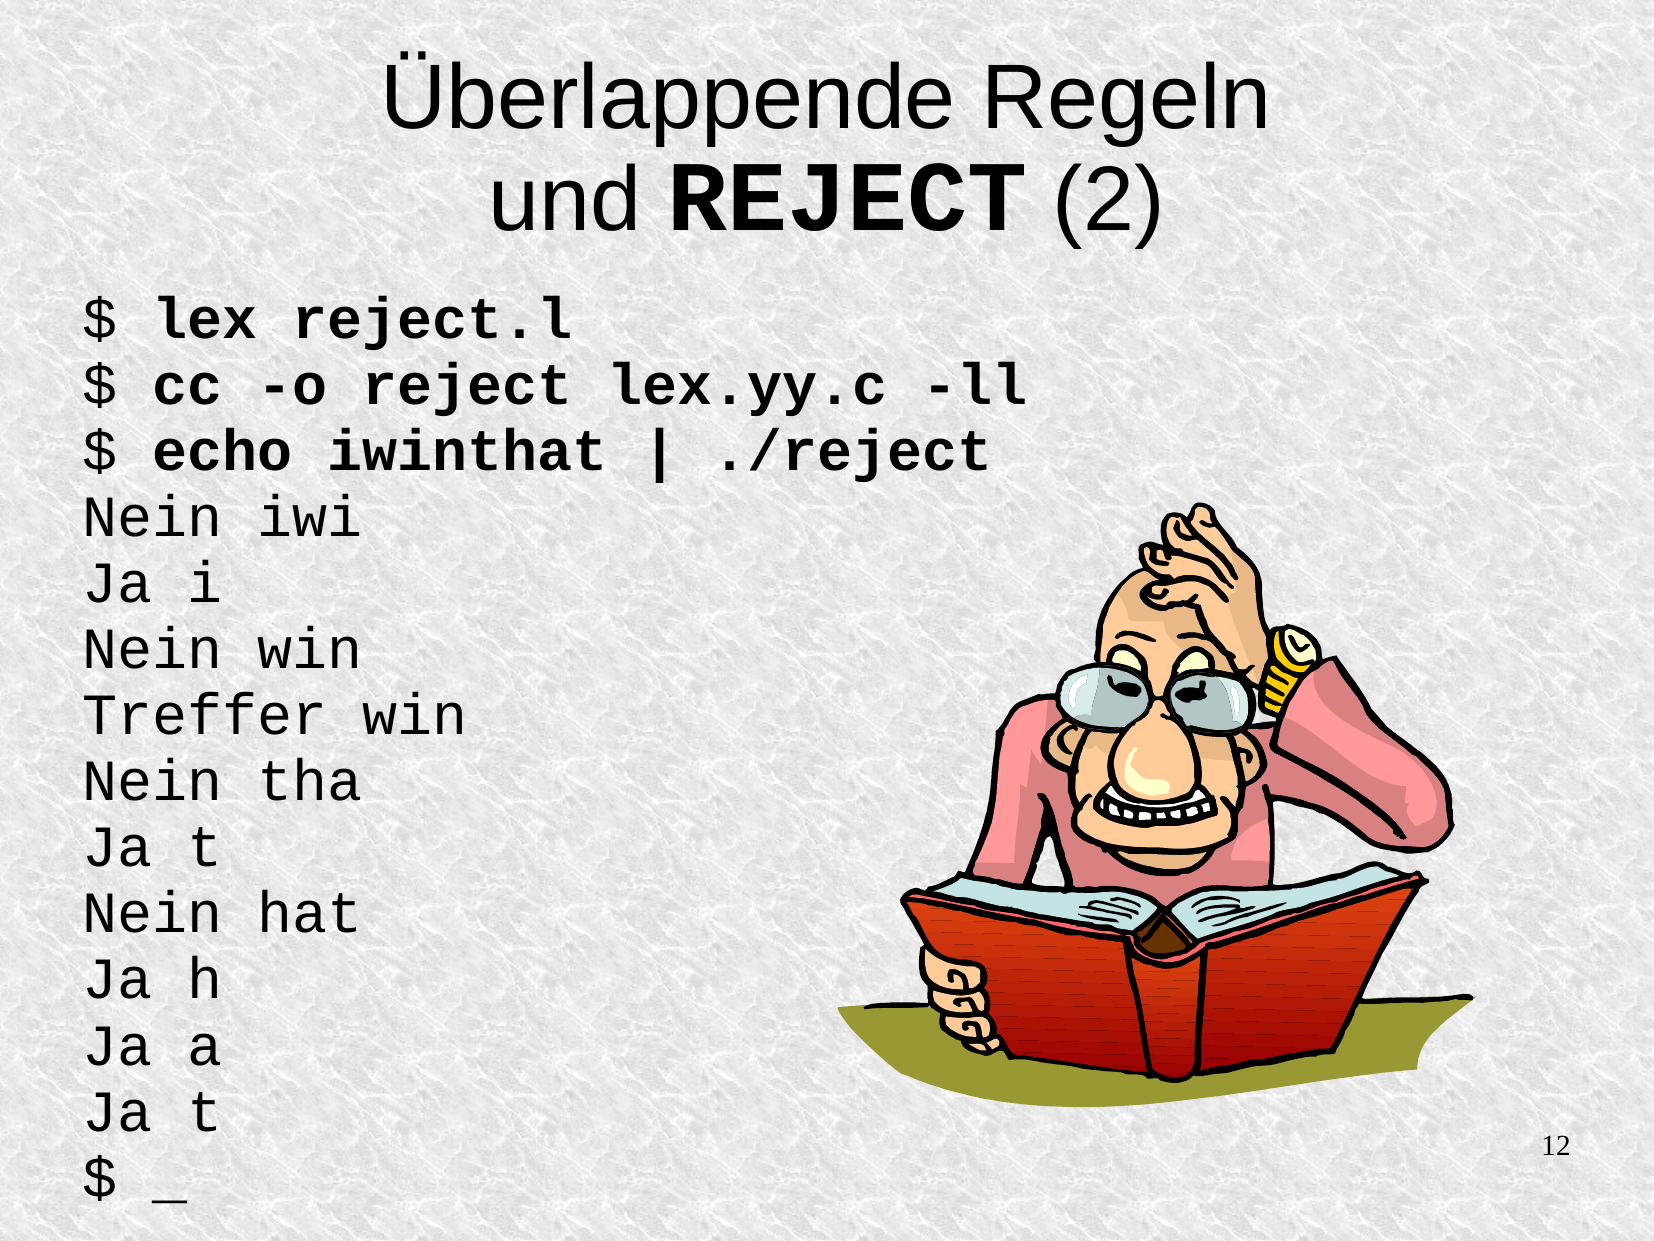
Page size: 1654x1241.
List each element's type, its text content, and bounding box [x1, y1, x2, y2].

subtitle $ lex reject.l $ cc -o reject lex.yy.c -ll $ echo iwinthat | ./reject Nein iwi Ja i Nein win Treffer win Nein tha Ja t Nein hat Ja h Ja a Ja t $ _ [82, 290, 1571, 1181]
title Überlappende Regeln und REJECT (2) [82, 45, 1571, 261]
picture [0, 0, 1654, 1241]
